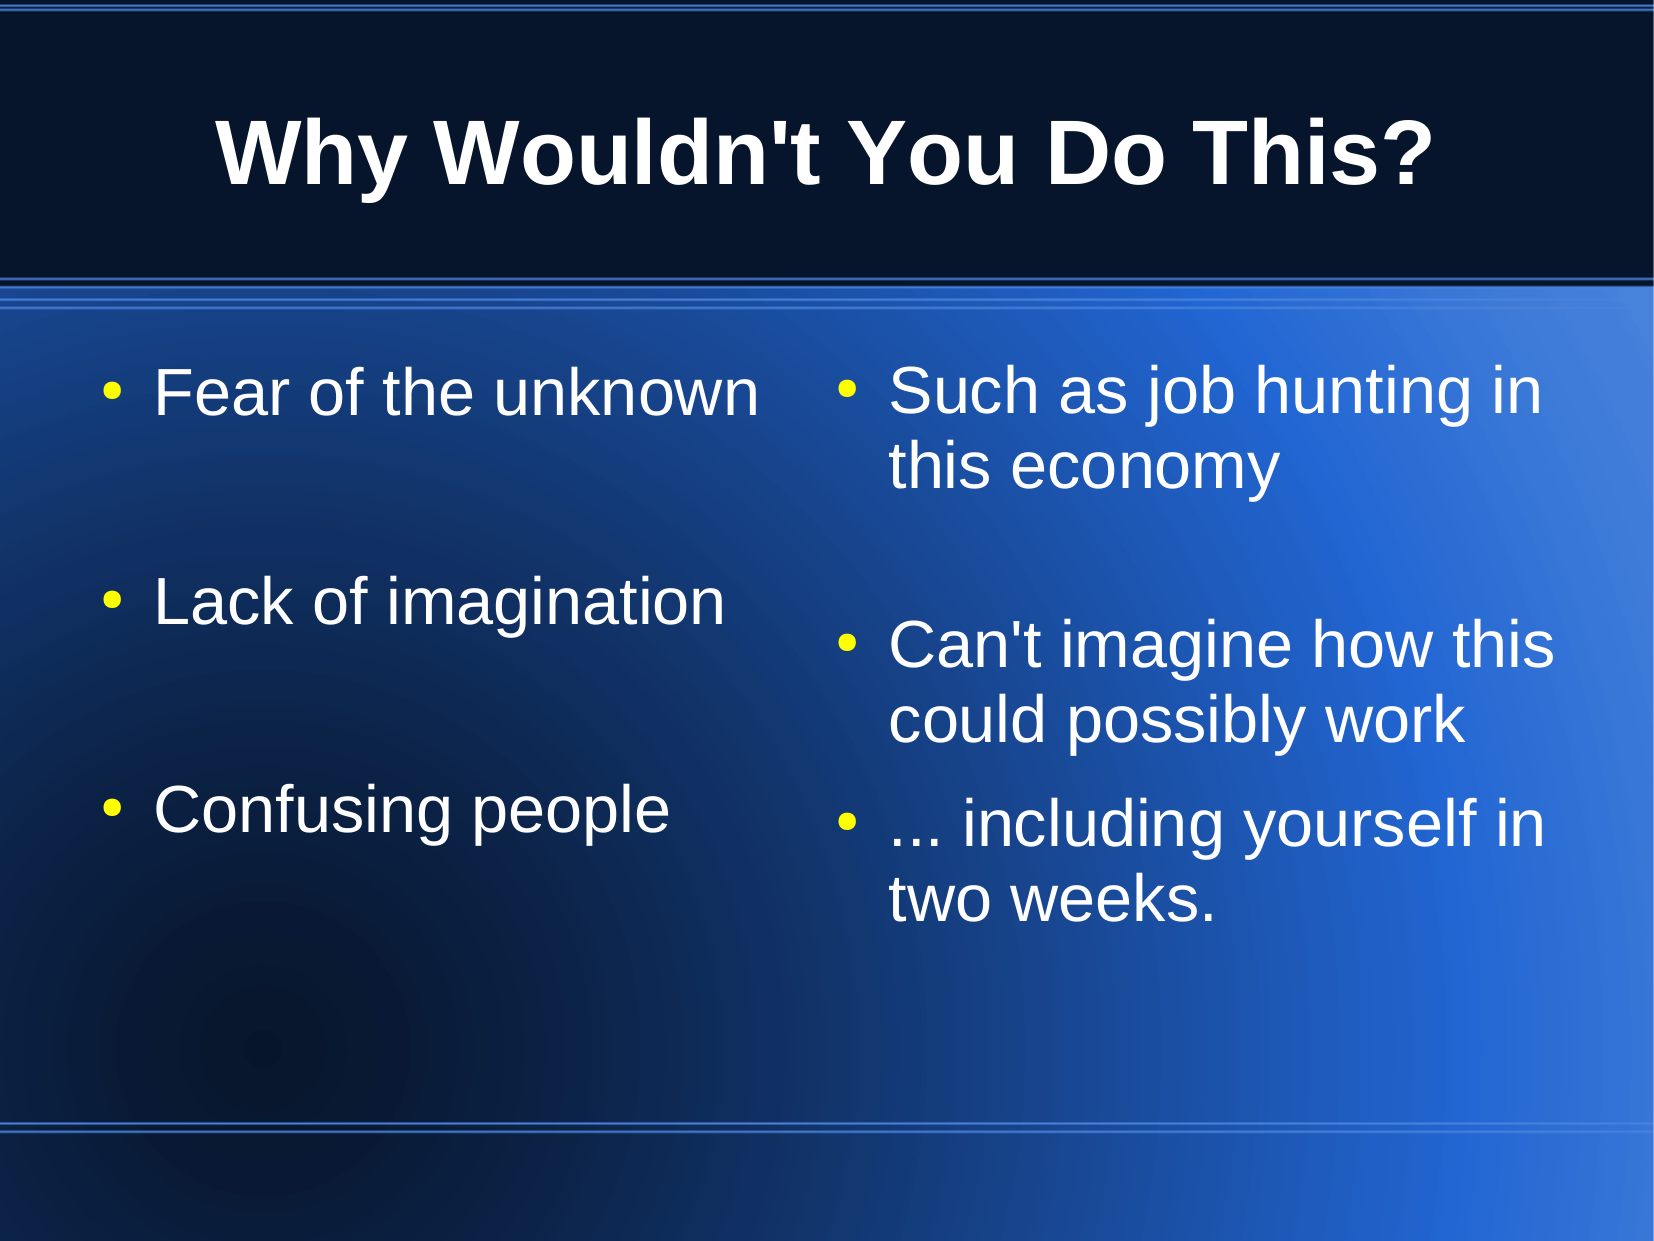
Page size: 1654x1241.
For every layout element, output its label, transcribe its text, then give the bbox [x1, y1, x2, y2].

picture [0, 0, 1654, 1241]
list Fear of the unknown Lack of imagination Confusing people [82, 355, 826, 1043]
list Such as job hunting in this economy Can't imagine how this could possibly work ... including yourself in two weeks. [817, 353, 1560, 1041]
title Why Wouldn't You Do This? [82, 56, 1571, 250]
